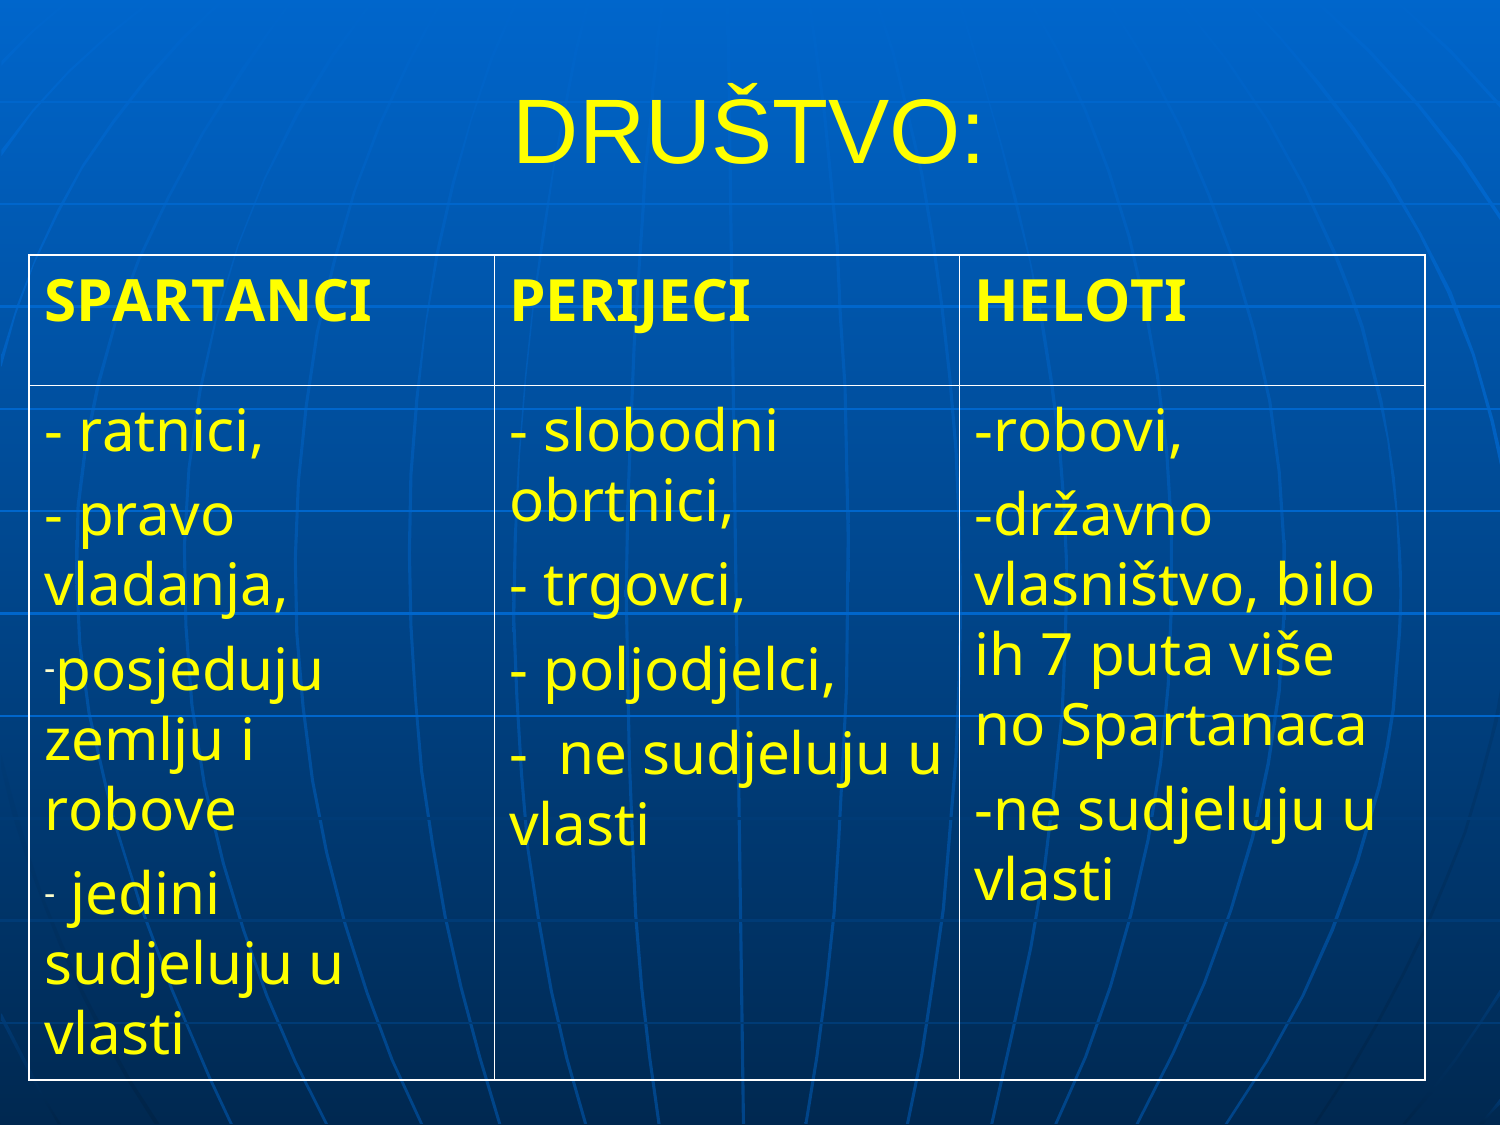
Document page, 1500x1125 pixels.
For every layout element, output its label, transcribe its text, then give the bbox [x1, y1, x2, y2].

table_header PERIJECI [495, 256, 959, 385]
table_cell -robovi, -državno vlasništvo, bilo ih 7 puta više no Spartanaca -ne sudjeluju u vlasti [960, 386, 1424, 1079]
table_cell - ratnici, - pravo vladanja, posjeduju zemlju i robove jedini sudjeluju u vlasti [30, 386, 494, 1079]
table_cell - slobodni obrtnici, - trgovci, - poljodjelci, - ne sudjeluju u vlasti [495, 386, 959, 1079]
table_header SPARTANCI [30, 256, 494, 385]
title DRUŠTVO: [75, 45, 1426, 208]
table_header HELOTI [960, 256, 1424, 385]
